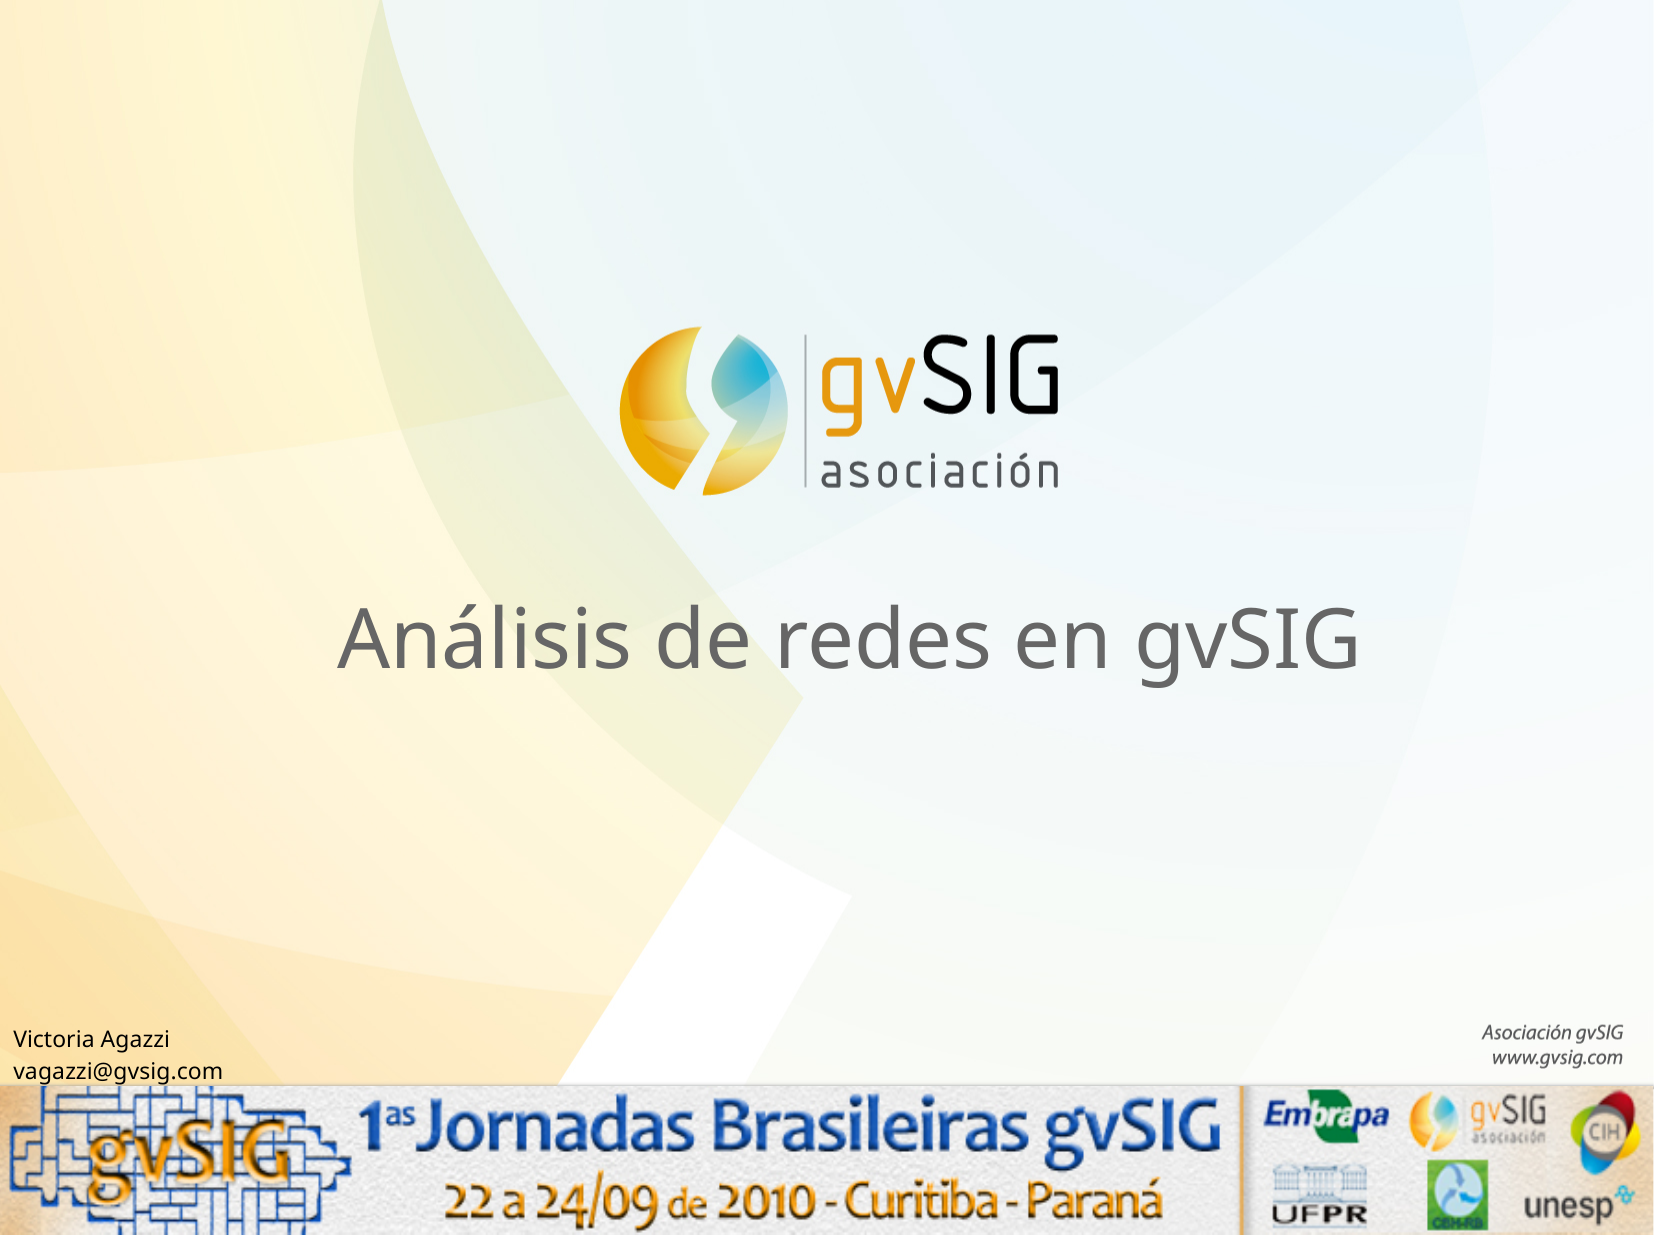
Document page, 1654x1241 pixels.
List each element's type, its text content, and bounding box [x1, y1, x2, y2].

picture [0, 0, 1654, 1241]
text_box Victoria Agazzi vagazzi@gvsig.com [0, 1015, 313, 1113]
title Análisis de redes en gvSIG [135, 586, 1565, 686]
